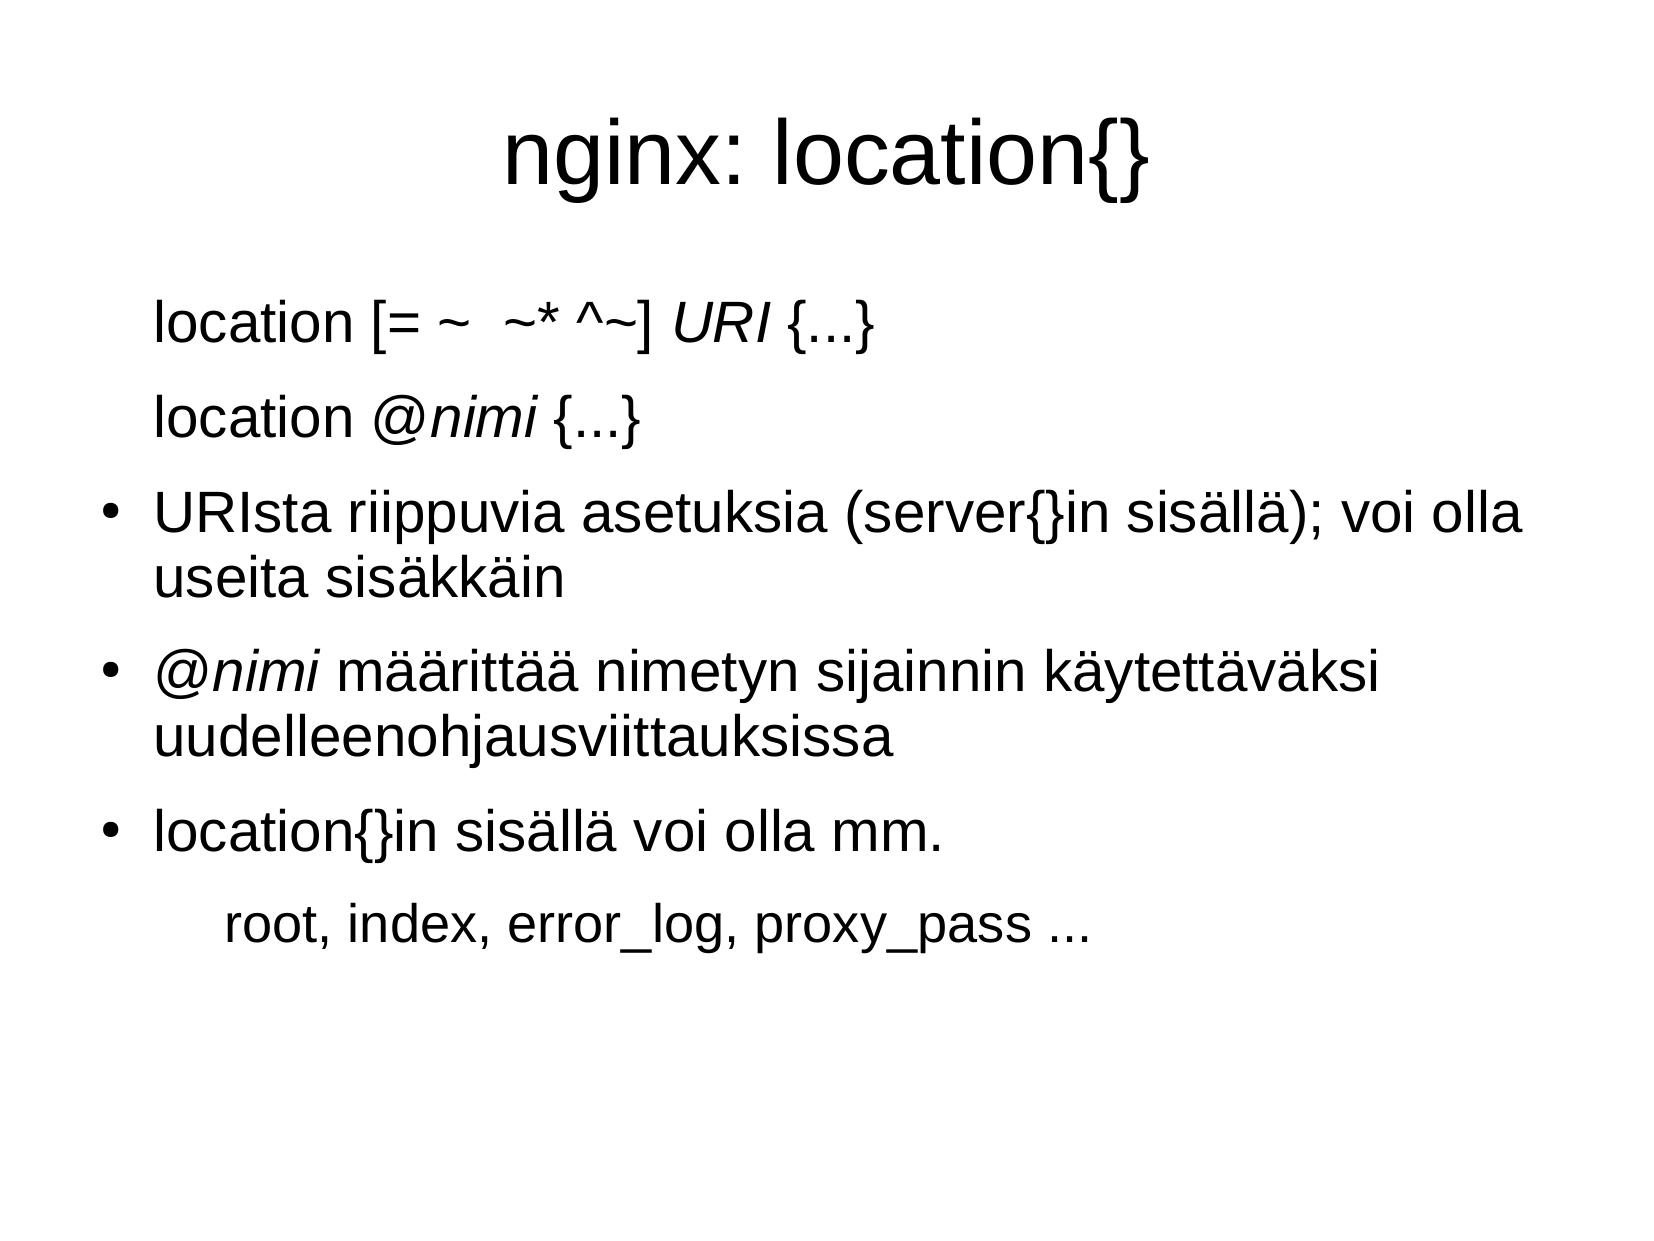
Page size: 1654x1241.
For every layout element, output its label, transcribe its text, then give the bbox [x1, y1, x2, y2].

list location [= ~ ~* ^~] URI {...} location @nimi {...} URIsta riippuvia asetuksia (server{}in sisällä); voi olla useita sisäkkäin @nimi määrittää nimetyn sijainnin käytettäväksi uudelleenohjausviittauksissa location{}in sisällä voi olla mm. root, index, error_log, proxy_pass ... [82, 290, 1571, 1010]
title nginx: location{} [82, 49, 1571, 257]
